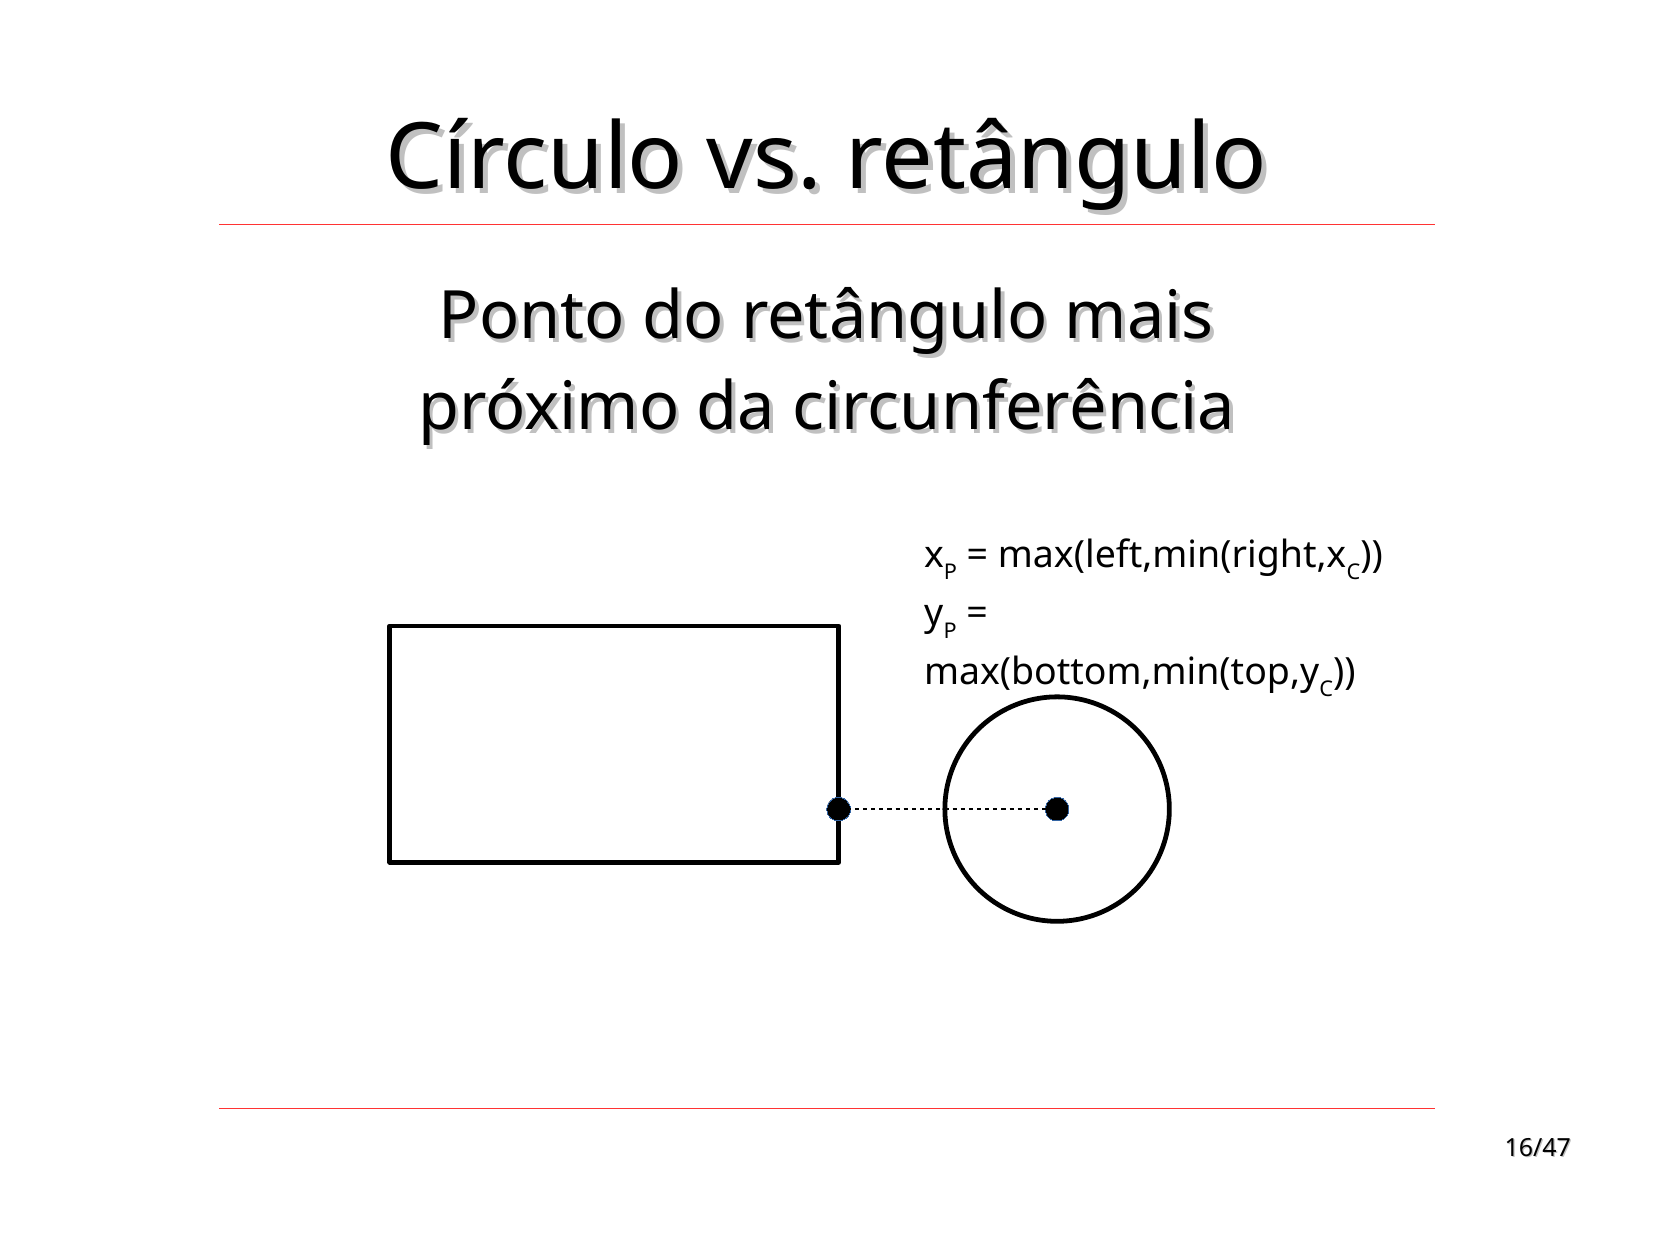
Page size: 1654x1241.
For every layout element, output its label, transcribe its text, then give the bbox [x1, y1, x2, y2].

text_box Ponto do retângulo mais próximo da circunferência [363, 259, 1291, 446]
text_box P [826, 797, 851, 821]
text_box xP = max(left,min(right,xC)) yP = max(bottom,min(top,yC)) [909, 519, 1441, 649]
text_box [1045, 797, 1069, 821]
title Círculo vs. retângulo [82, 49, 1571, 257]
